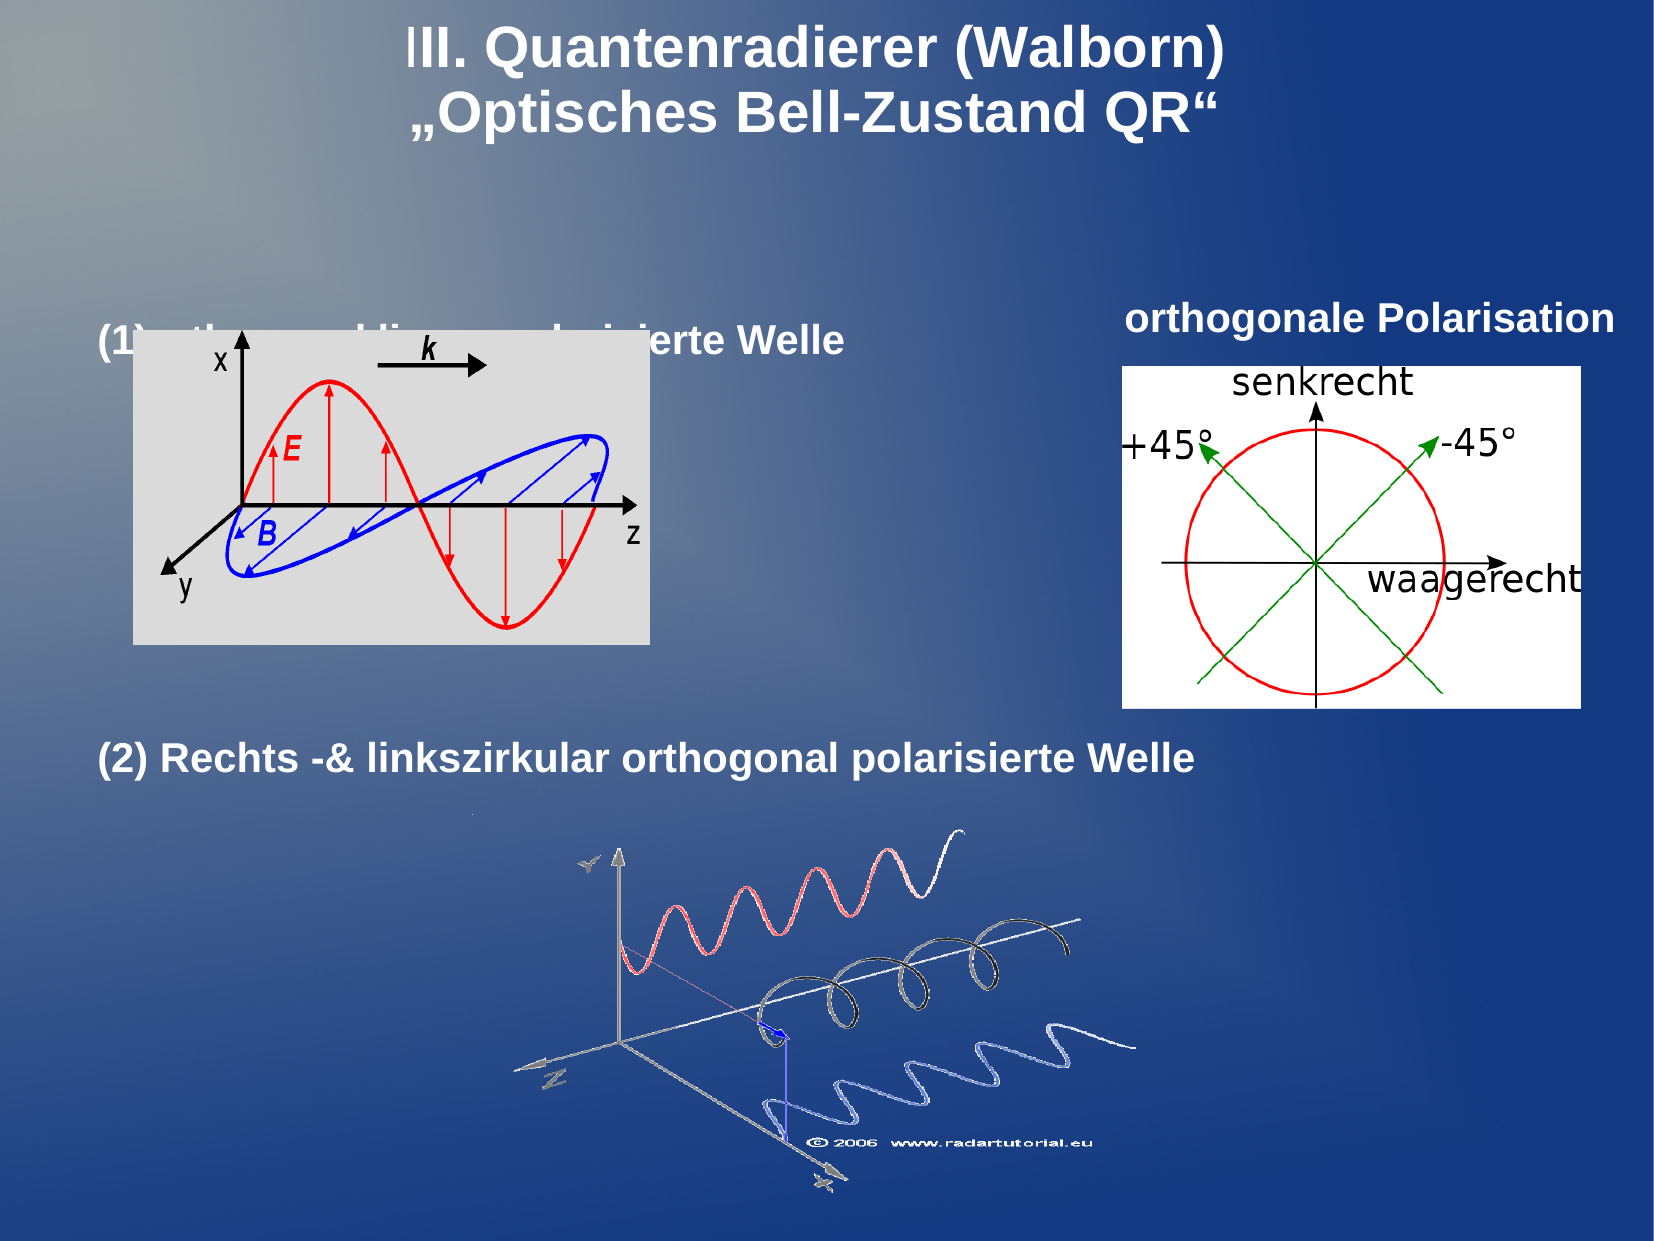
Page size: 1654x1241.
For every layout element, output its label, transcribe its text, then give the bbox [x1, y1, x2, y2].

text_box (2) Rechts -& linkszirkular orthogonal polarisierte Welle [82, 708, 1571, 809]
text_box (1)orthogonal linear polarisierte Welle [82, 290, 1571, 390]
picture [0, 0, 1654, 1241]
title III. Quantenradierer (Walborn) „Optisches Bell-Zustand QR“ [70, 5, 1560, 154]
text_box orthogonale Polarisation [1157, 283, 1583, 354]
